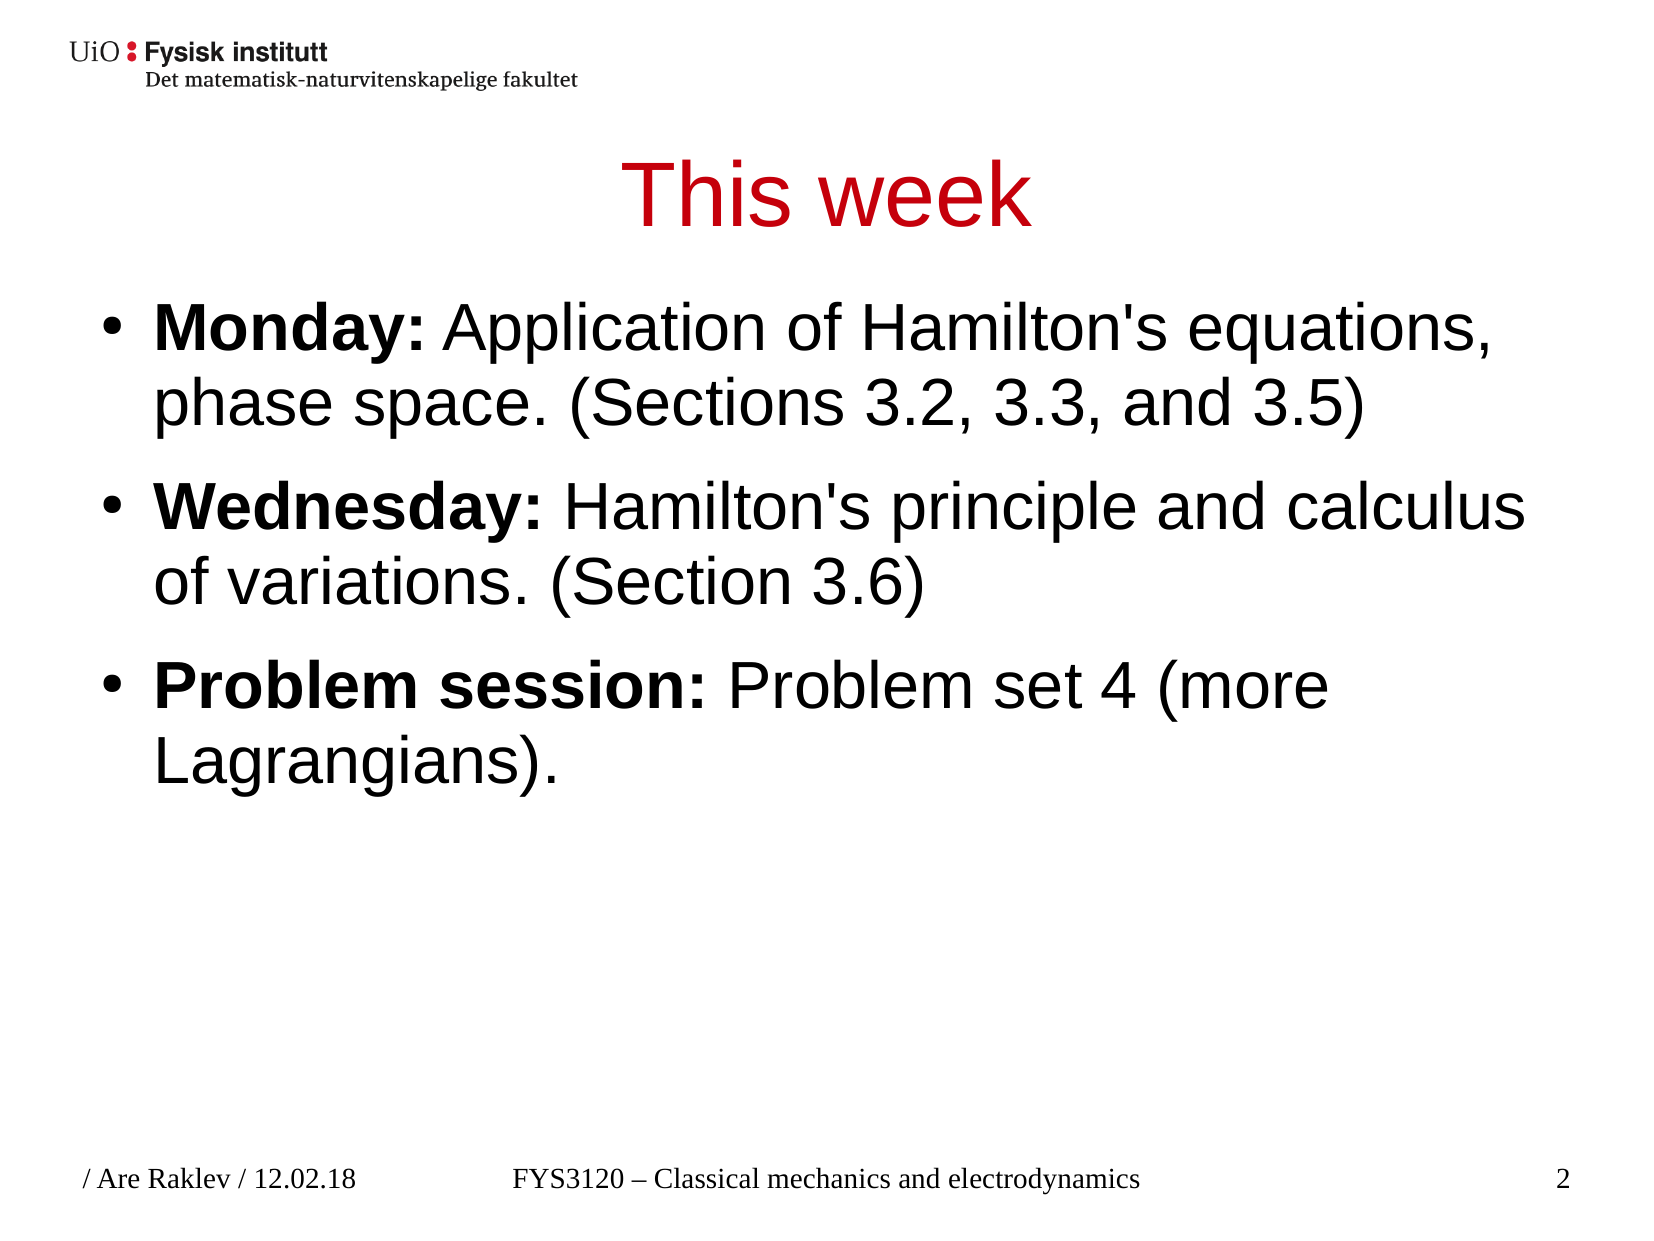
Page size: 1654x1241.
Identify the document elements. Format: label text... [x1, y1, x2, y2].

picture [68, 37, 581, 93]
title This week [82, 90, 1571, 290]
list Monday: Application of Hamilton's equations, phase space. (Sections 3.2, 3.3, and 3.5) Wednesday: Hamilton's principle and calculus of variations. (Section 3.6) Problem session: Problem set 4 (more Lagrangians). [82, 290, 1576, 1193]
